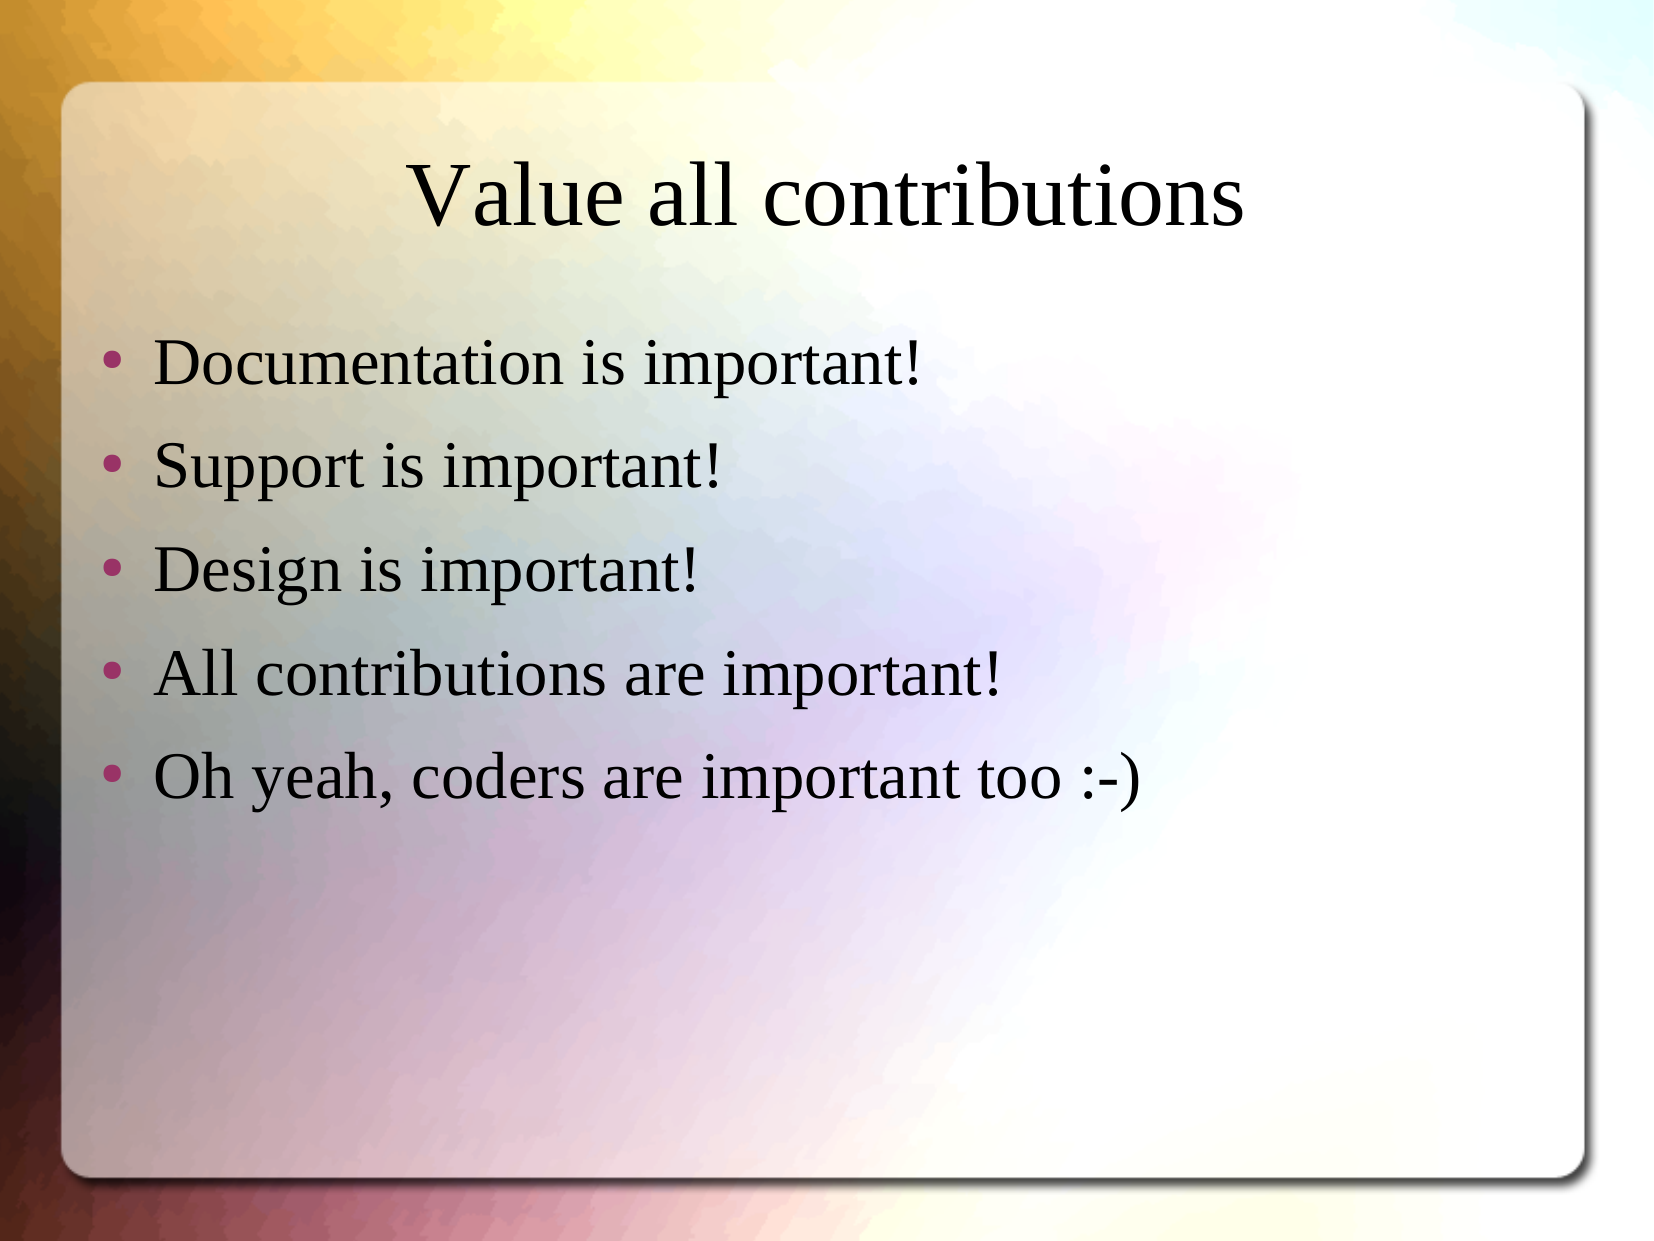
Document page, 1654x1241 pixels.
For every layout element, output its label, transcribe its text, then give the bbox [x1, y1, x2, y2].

list Documentation is important! Support is important! Design is important! All contributions are important! Oh yeah, coders are important too :-) [82, 324, 1571, 1129]
picture [0, 0, 1654, 1241]
title Value all contributions [82, 98, 1571, 291]
